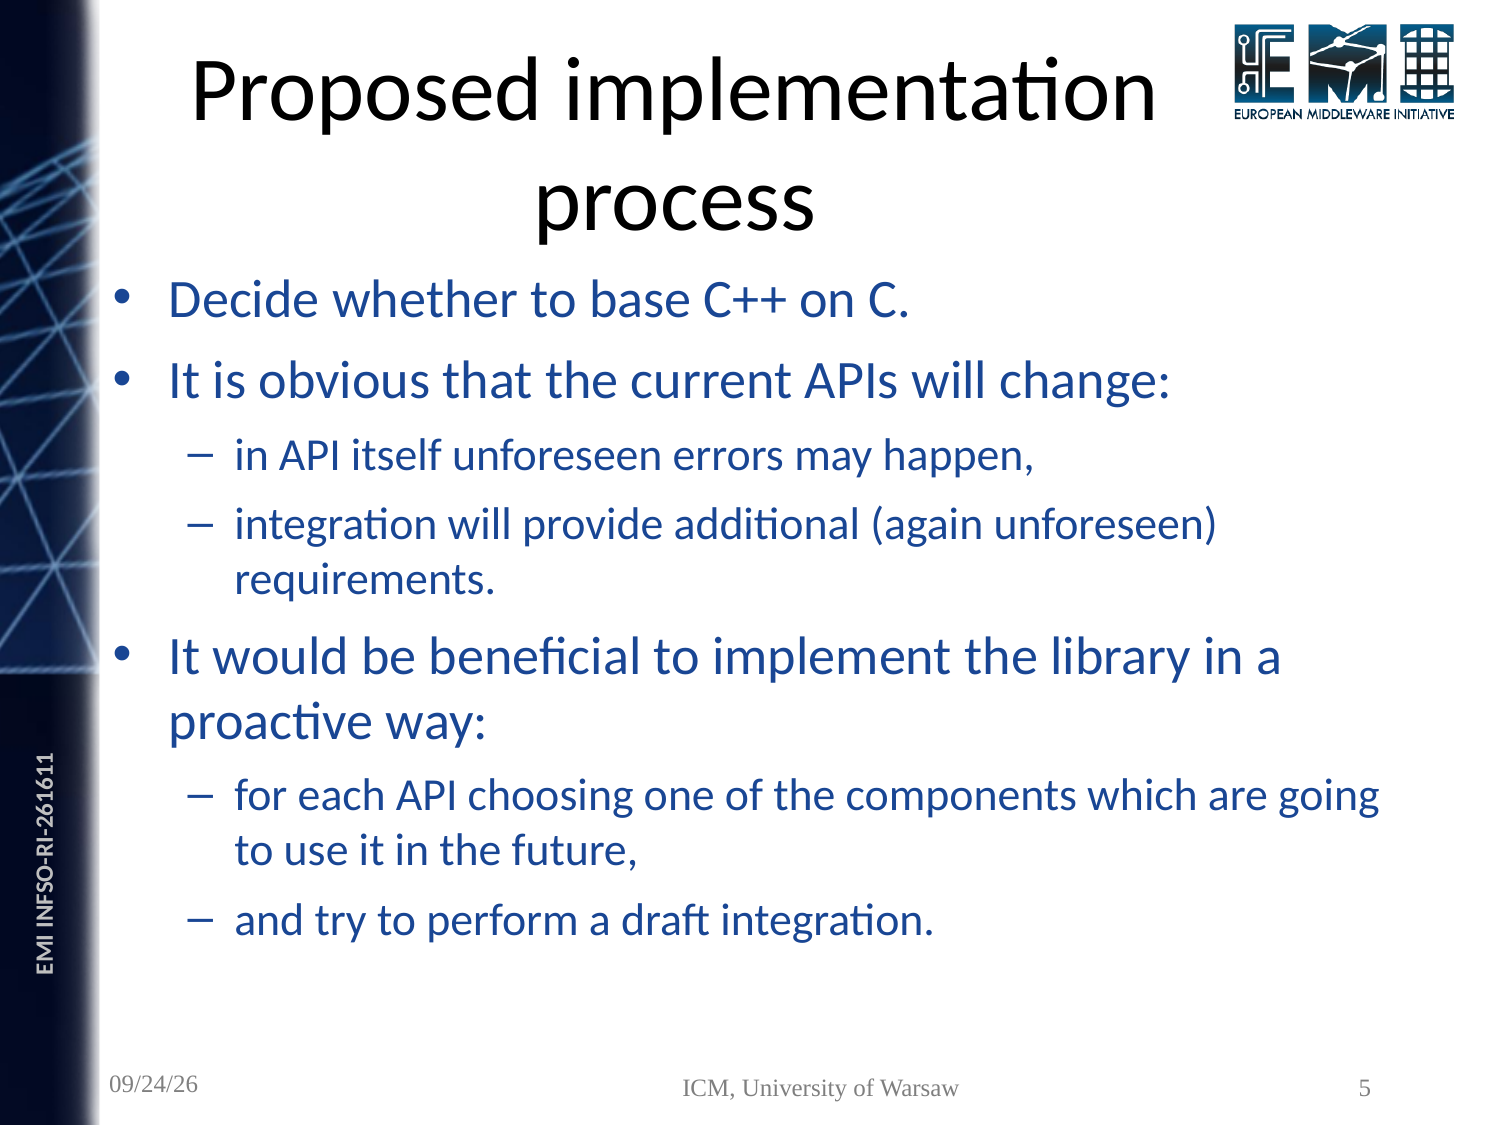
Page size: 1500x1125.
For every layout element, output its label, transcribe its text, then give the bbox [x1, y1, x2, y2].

list Decide whether to base C++ on C. It is obvious that the current APIs will change: in API itself unforeseen errors may happen, integration will provide additional (again unforeseen) requirements. It would be beneficial to implement the library in a proactive way: for each API choosing one of the components which are going to use it in the future, and try to perform a draft integration. [112, 263, 1425, 991]
title Proposed implementation process [112, 28, 1238, 249]
picture [1185, 8, 1500, 140]
picture [0, 0, 111, 1125]
